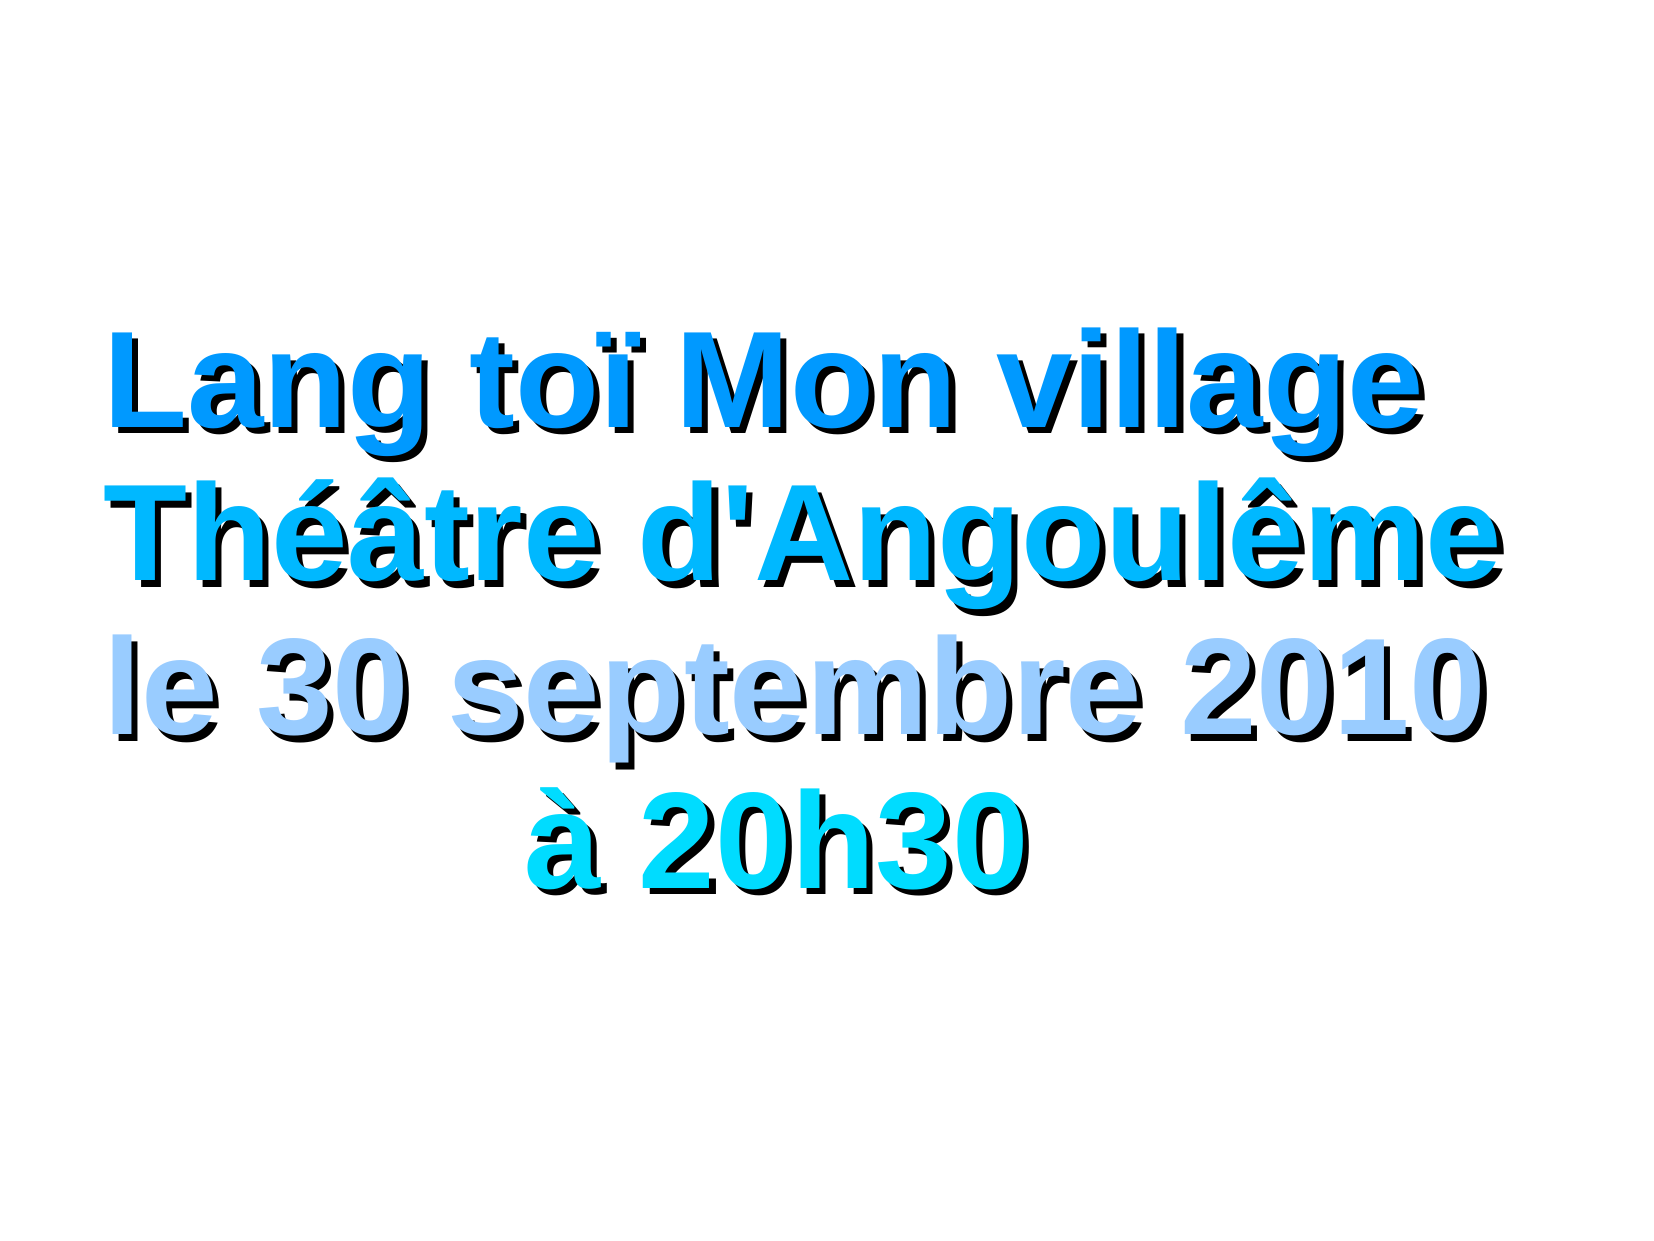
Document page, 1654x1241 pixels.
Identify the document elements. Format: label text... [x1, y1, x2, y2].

text_box Lang toï Mon village Théâtre d'Angoulême le 30 septembre 2010 à 20h30 [88, 295, 1565, 1004]
